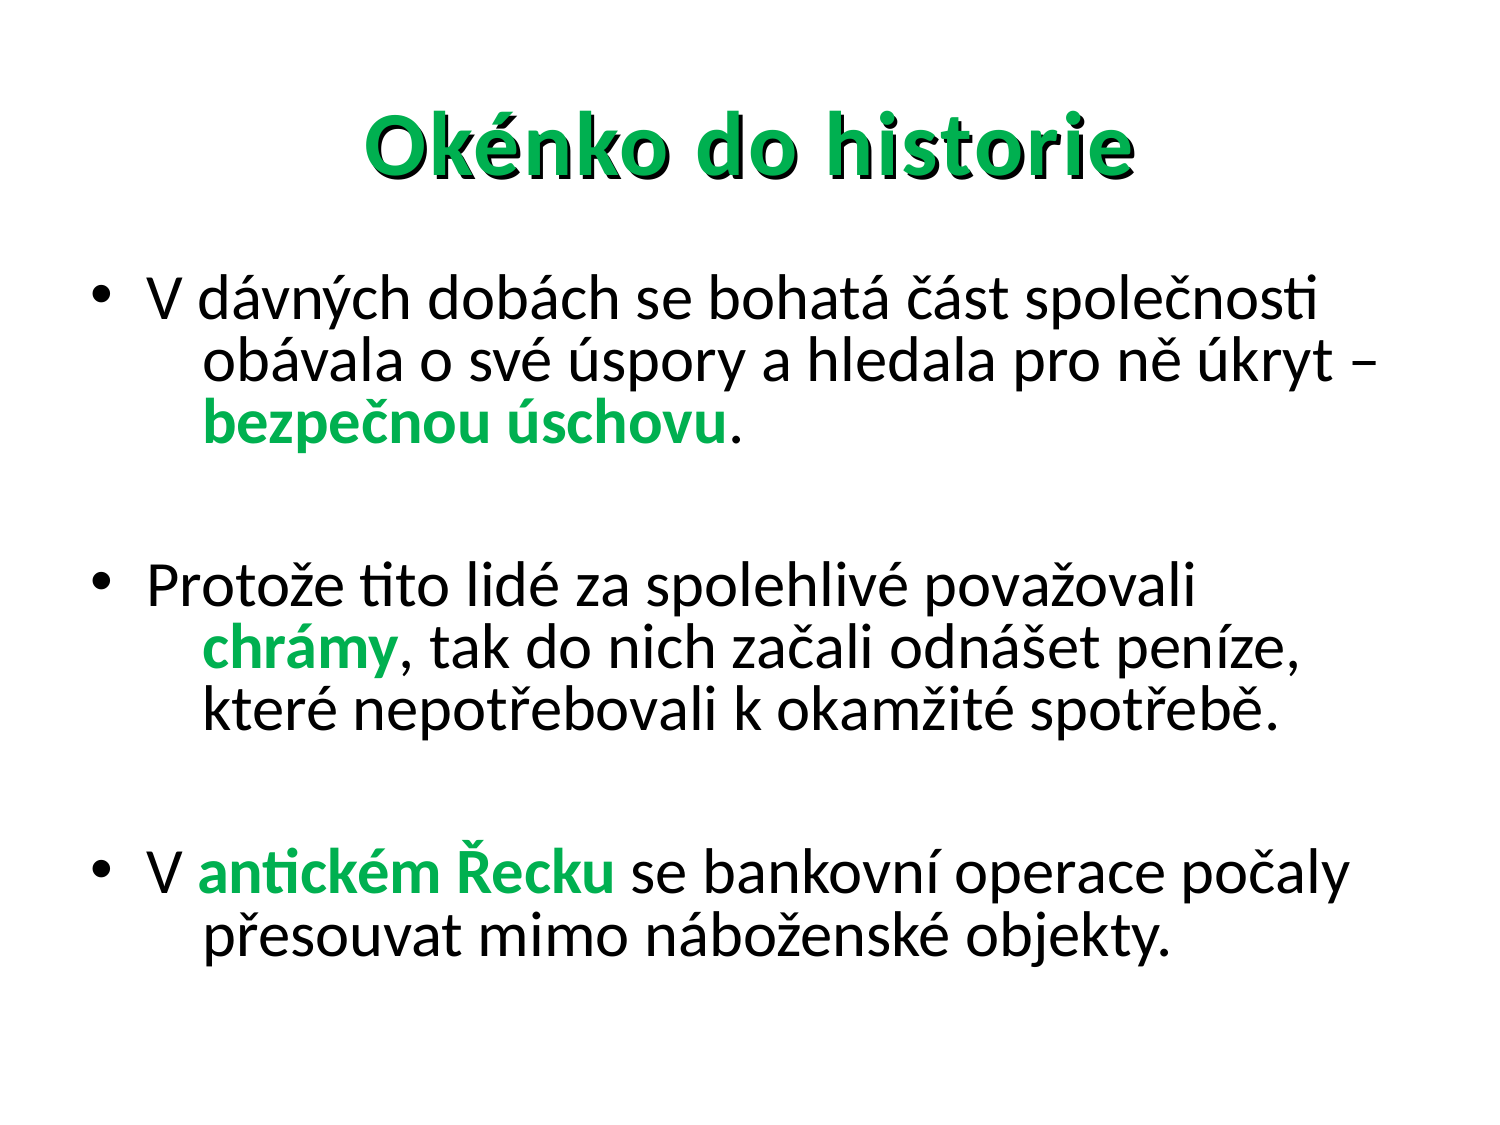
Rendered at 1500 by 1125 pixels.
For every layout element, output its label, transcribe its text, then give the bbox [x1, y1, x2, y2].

title Okénko do historie [75, 45, 1426, 233]
list V dávných dobách se bohatá část společnosti obávala o své úspory a hledala pro ně úkryt – bezpečnou úschovu. Protože tito lidé za spolehlivé považovali chrámy, tak do nich začali odnášet peníze, které nepotřebovali k okamžité spotřebě. V antickém Řecku se bankovní operace počaly přesouvat mimo náboženské objekty. [75, 262, 1426, 1005]
